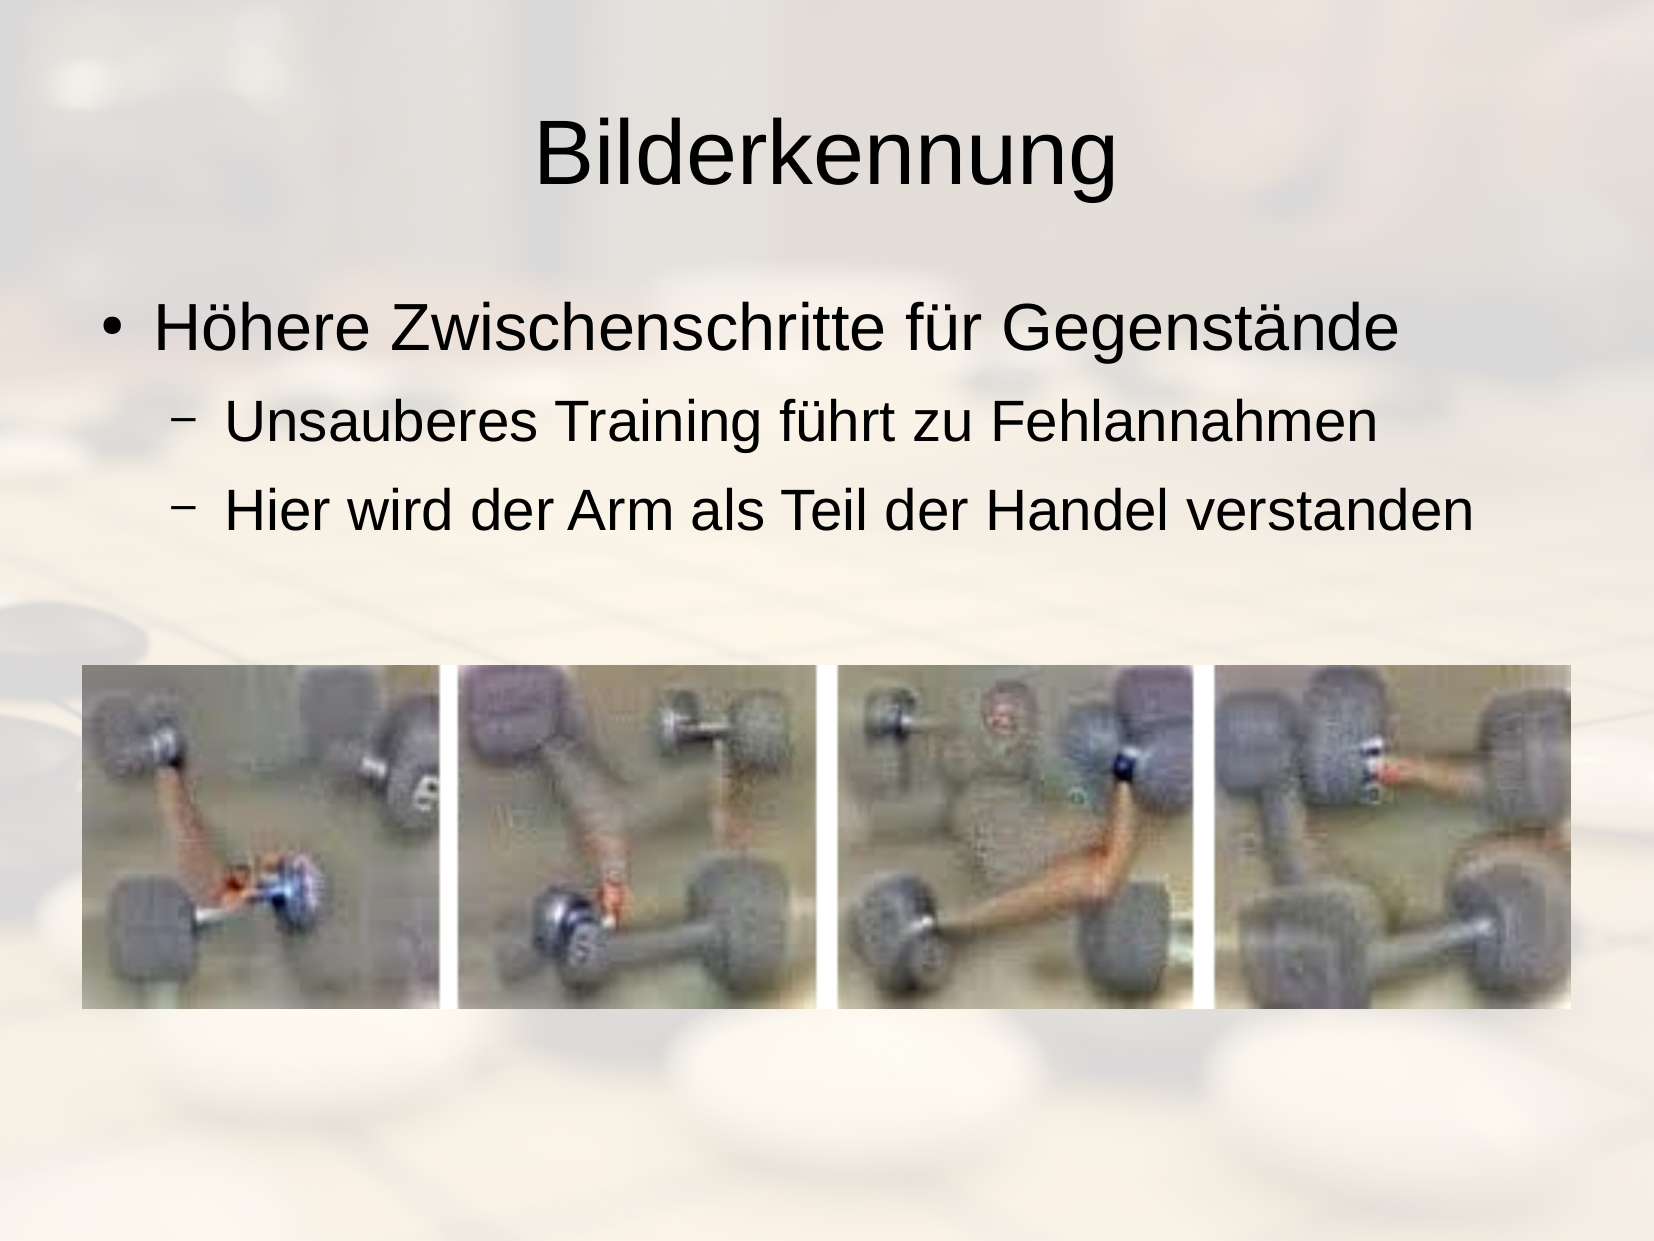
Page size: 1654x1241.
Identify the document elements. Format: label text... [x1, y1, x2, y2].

list Höhere Zwischenschritte für Gegenstände Unsauberes Training führt zu Fehlannahmen Hier wird der Arm als Teil der Handel verstanden [82, 290, 1571, 634]
picture [82, 665, 1571, 1009]
title Bilderkennung [82, 49, 1571, 257]
